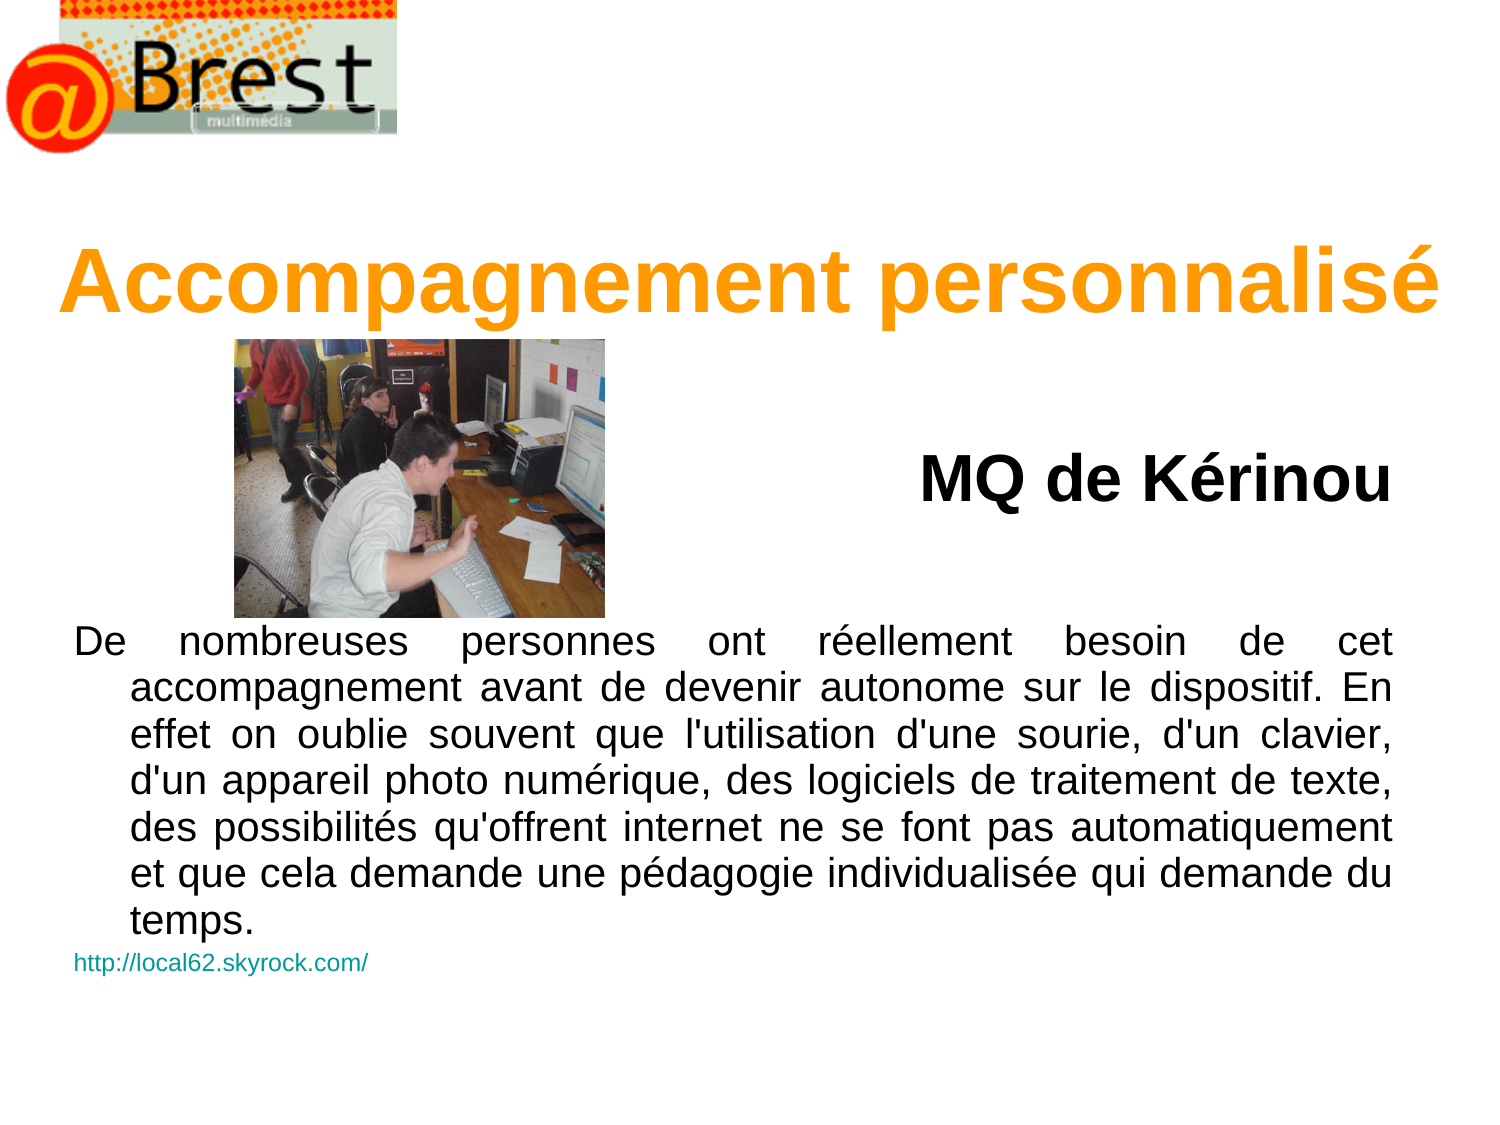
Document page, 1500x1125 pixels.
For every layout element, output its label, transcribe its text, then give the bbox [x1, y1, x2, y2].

title Accompagnement personnalisé [0, 187, 1500, 375]
list MQ de Kérinou De nombreuses personnes ont réellement besoin de cet accompagnement avant de devenir autonome sur le dispositif. En effet on oublie souvent que l'utilisation d'une sourie, d'un clavier, d'un appareil photo numérique, des logiciels de traitement de texte, des possibilités qu'offrent internet ne se font pas automatiquement et que cela demande une pédagogie individualisée qui demande du temps. http://local62.skyrock.com/ [58, 433, 1409, 1125]
picture [0, 0, 397, 157]
picture [234, 339, 605, 618]
